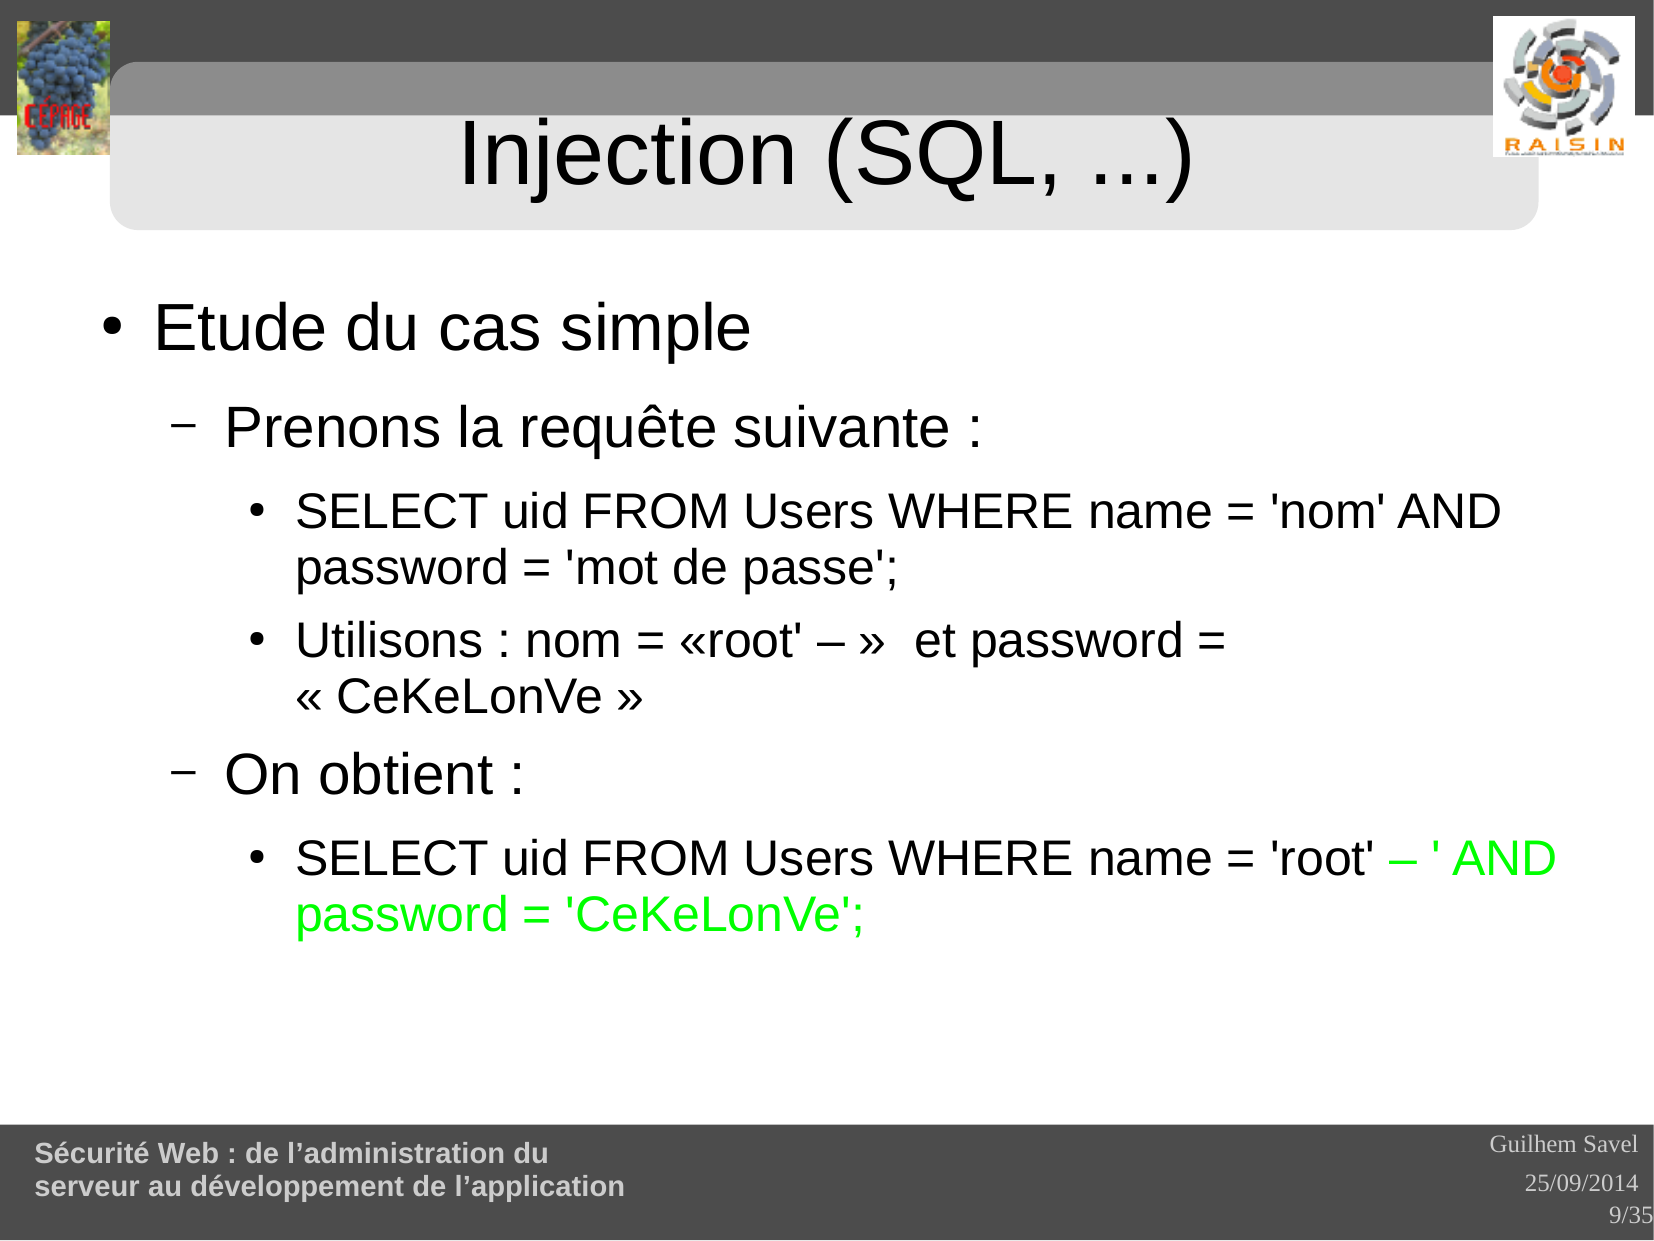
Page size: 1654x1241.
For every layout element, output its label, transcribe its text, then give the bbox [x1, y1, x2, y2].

picture [1493, 16, 1635, 157]
picture [17, 21, 110, 155]
title Injection (SQL, ...) [82, 49, 1571, 257]
list Etude du cas simple Prenons la requête suivante : SELECT uid FROM Users WHERE name = 'nom' AND password = 'mot de passe'; Utilisons : nom = «root' – » et password = « CeKeLonVe » On obtient : SELECT uid FROM Users WHERE name = 'root' – ' AND password = 'CeKeLonVe'; [82, 290, 1571, 1010]
